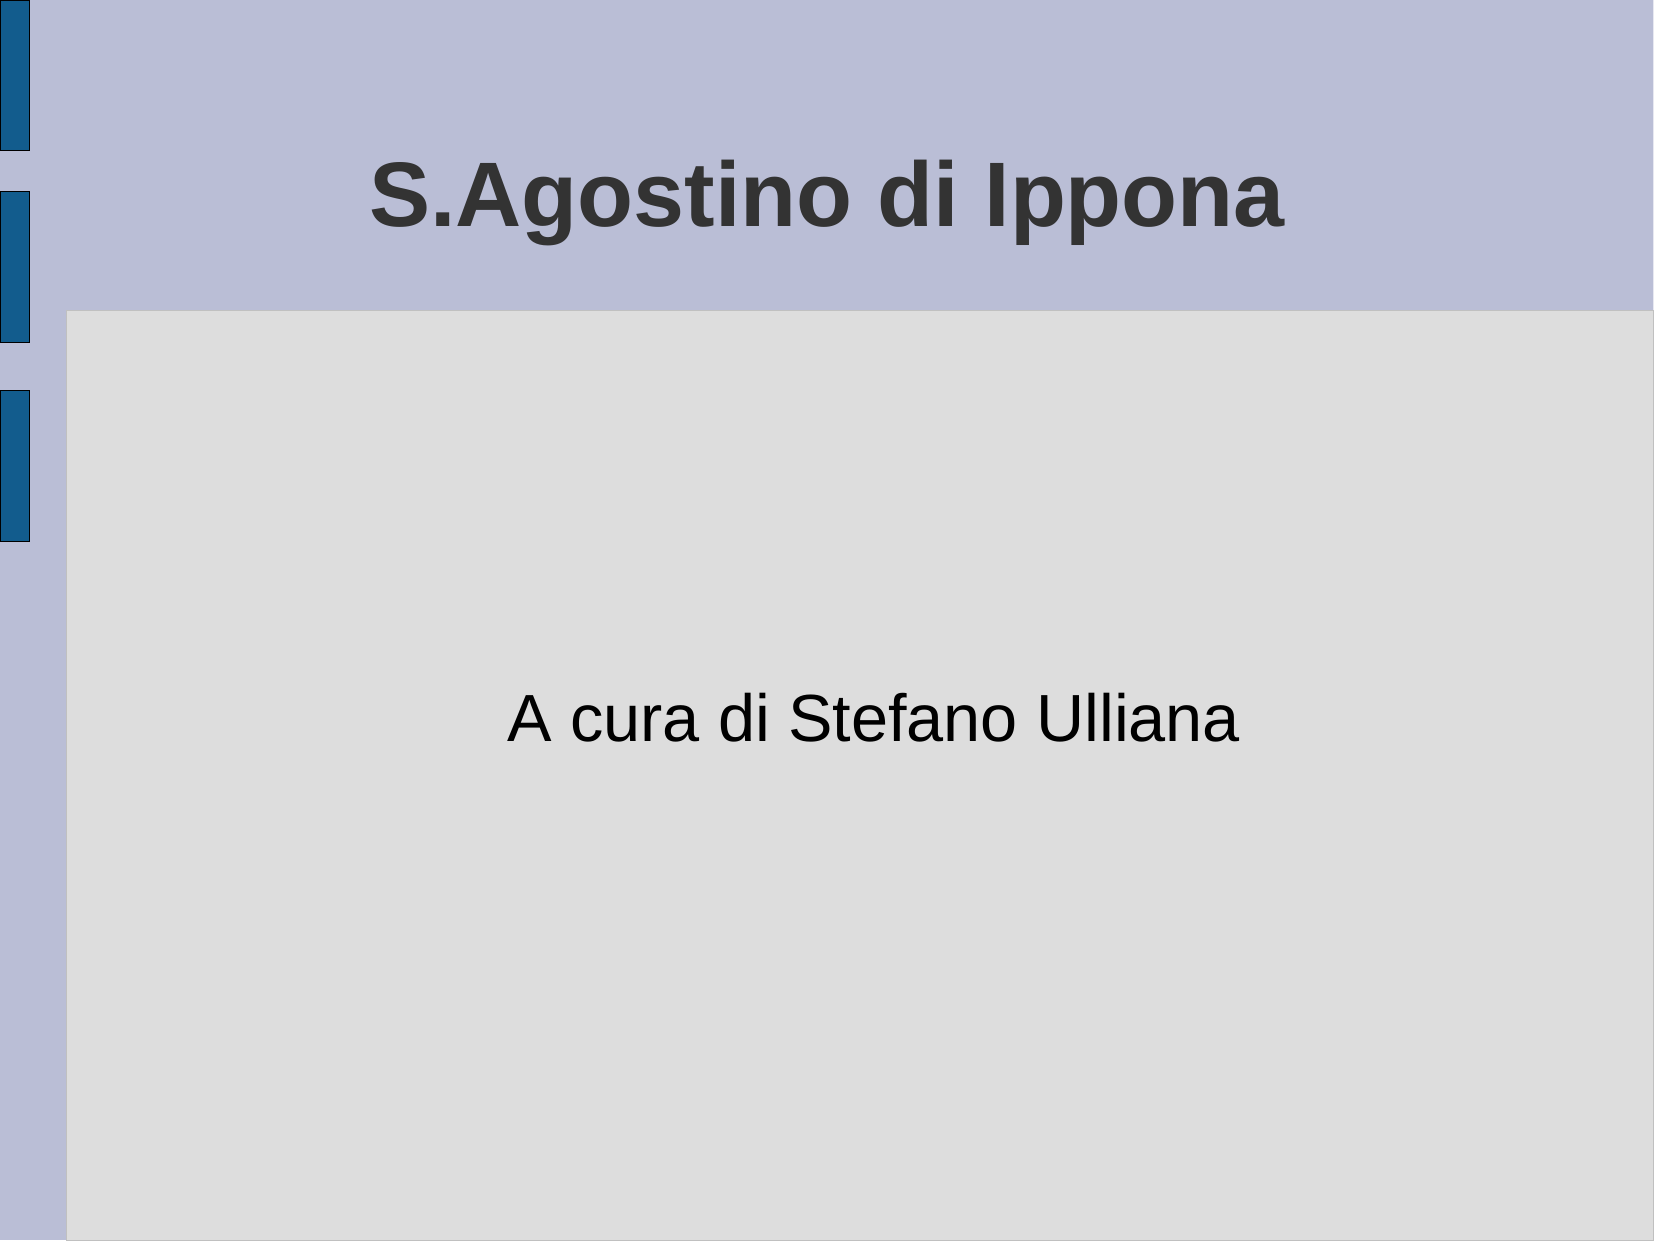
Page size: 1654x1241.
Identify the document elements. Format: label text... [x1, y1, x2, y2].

title S.Agostino di Ippona [121, 91, 1534, 299]
subtitle A cura di Stefano Ulliana [178, 364, 1570, 1147]
